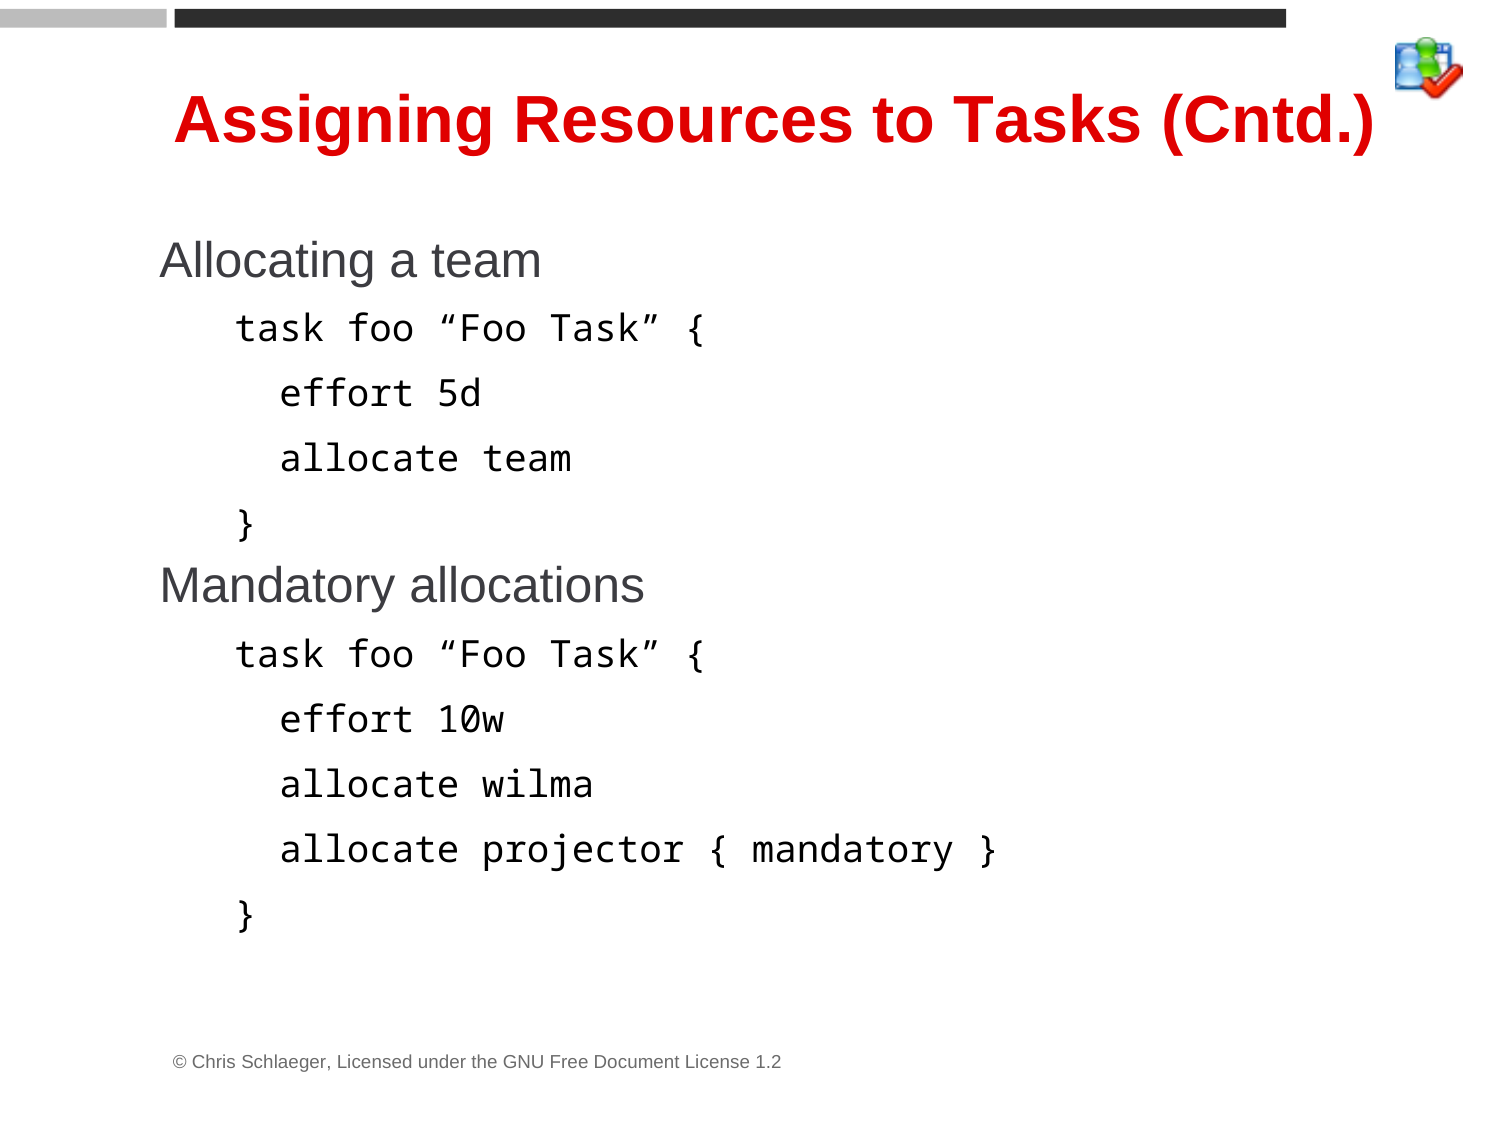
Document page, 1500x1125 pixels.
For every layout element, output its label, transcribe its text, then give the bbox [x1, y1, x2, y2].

list Allocating a team task foo “Foo Task” { effort 5d allocate team } Mandatory allocations task foo “Foo Task” { effort 10w allocate wilma allocate projector { mandatory } } [159, 234, 1395, 947]
picture [1395, 37, 1463, 105]
title Assigning Resources to Tasks (Cntd.) [173, 41, 1395, 205]
